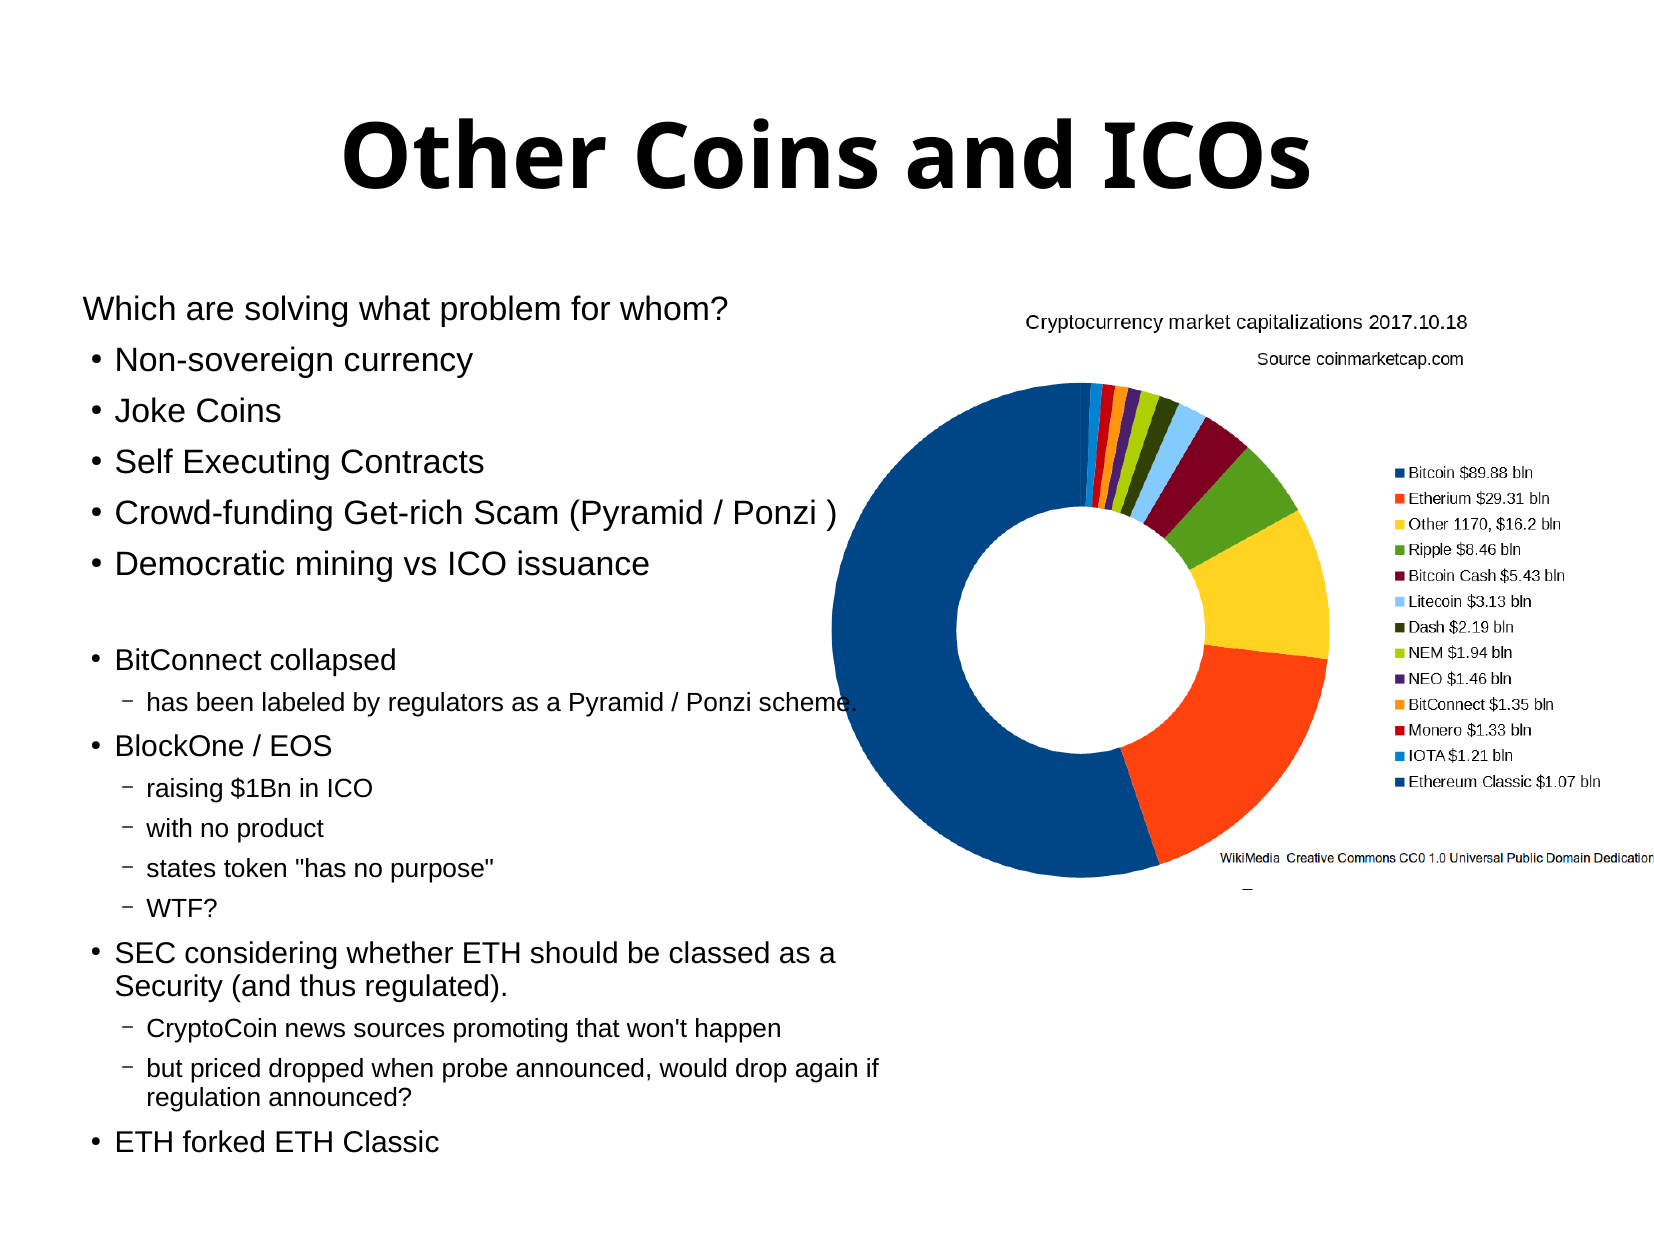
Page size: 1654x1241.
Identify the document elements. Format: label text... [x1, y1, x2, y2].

list Which are solving what problem for whom? Non-sovereign currency Joke Coins Self Executing Contracts Crowd-funding Get-rich Scam (Pyramid / Ponzi ) Democratic mining vs ICO issuance BitConnect collapsed has been labeled by regulators as a Pyramid / Ponzi scheme. BlockOne / EOS raising $1Bn in ICO with no product states token "has no purpose" WTF? SEC considering whether ETH should be classed as a Security (and thus regulated). CryptoCoin news sources promoting that won't happen but priced dropped when probe announced, would drop again if regulation announced? ETH forked ETH Classic [82, 290, 916, 1171]
picture [916, 299, 1654, 890]
title Other Coins and ICOs [82, 49, 1571, 257]
